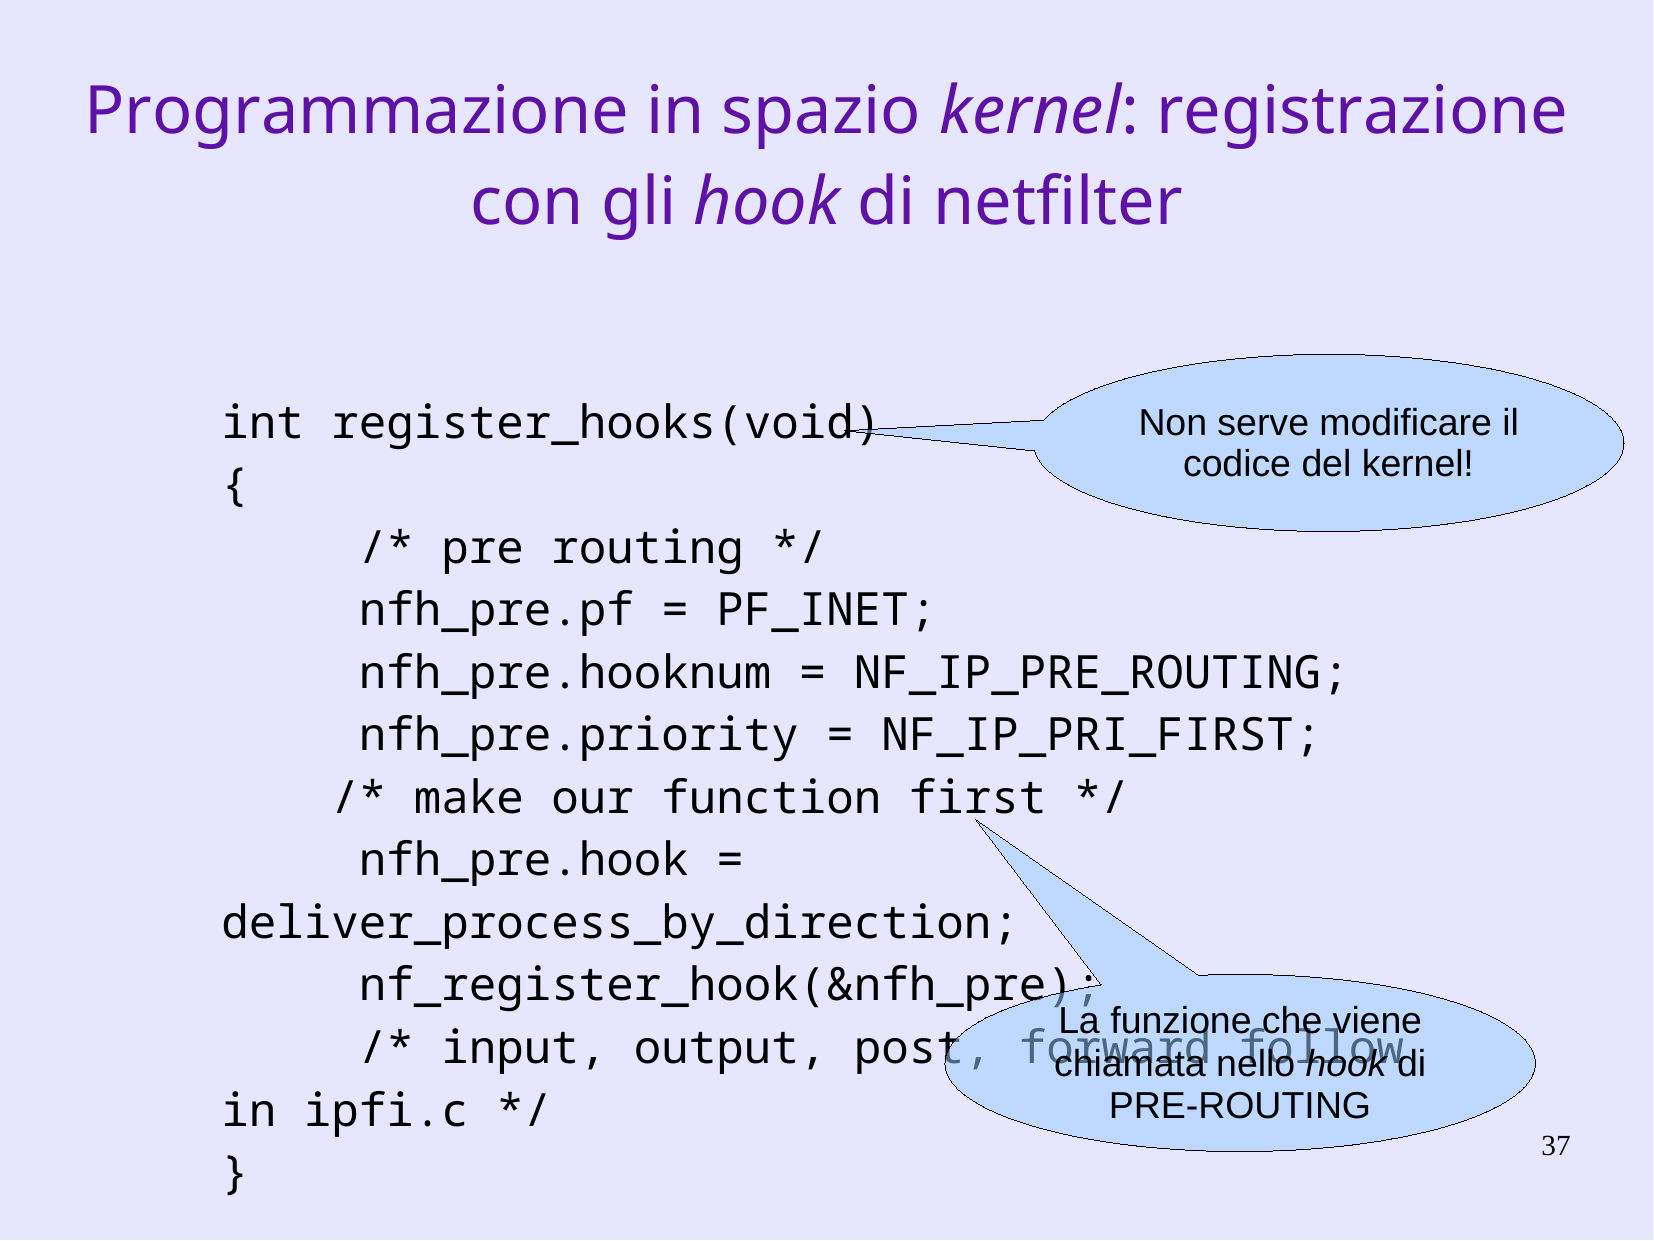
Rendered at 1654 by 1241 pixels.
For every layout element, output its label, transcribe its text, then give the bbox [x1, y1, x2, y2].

text_box int register_hooks(void) { /* pre routing */ nfh_pre.pf = PF_INET; nfh_pre.hooknum = NF_IP_PRE_ROUTING; nfh_pre.priority = NF_IP_PRI_FIRST; /* make our function first */ nfh_pre.hook = deliver_process_by_direction; nf_register_hook(&nfh_pre); /* input, output, post, forward follow in ipfi.c */ } [206, 381, 1421, 1093]
text_box Non serve modificare il codice del kernel! [844, 354, 1625, 532]
text_box La funzione che viene chiamata nello hook di PRE-ROUTING [944, 819, 1536, 1152]
title Programmazione in spazio kernel: registrazione con gli hook di netfilter [82, 56, 1571, 250]
